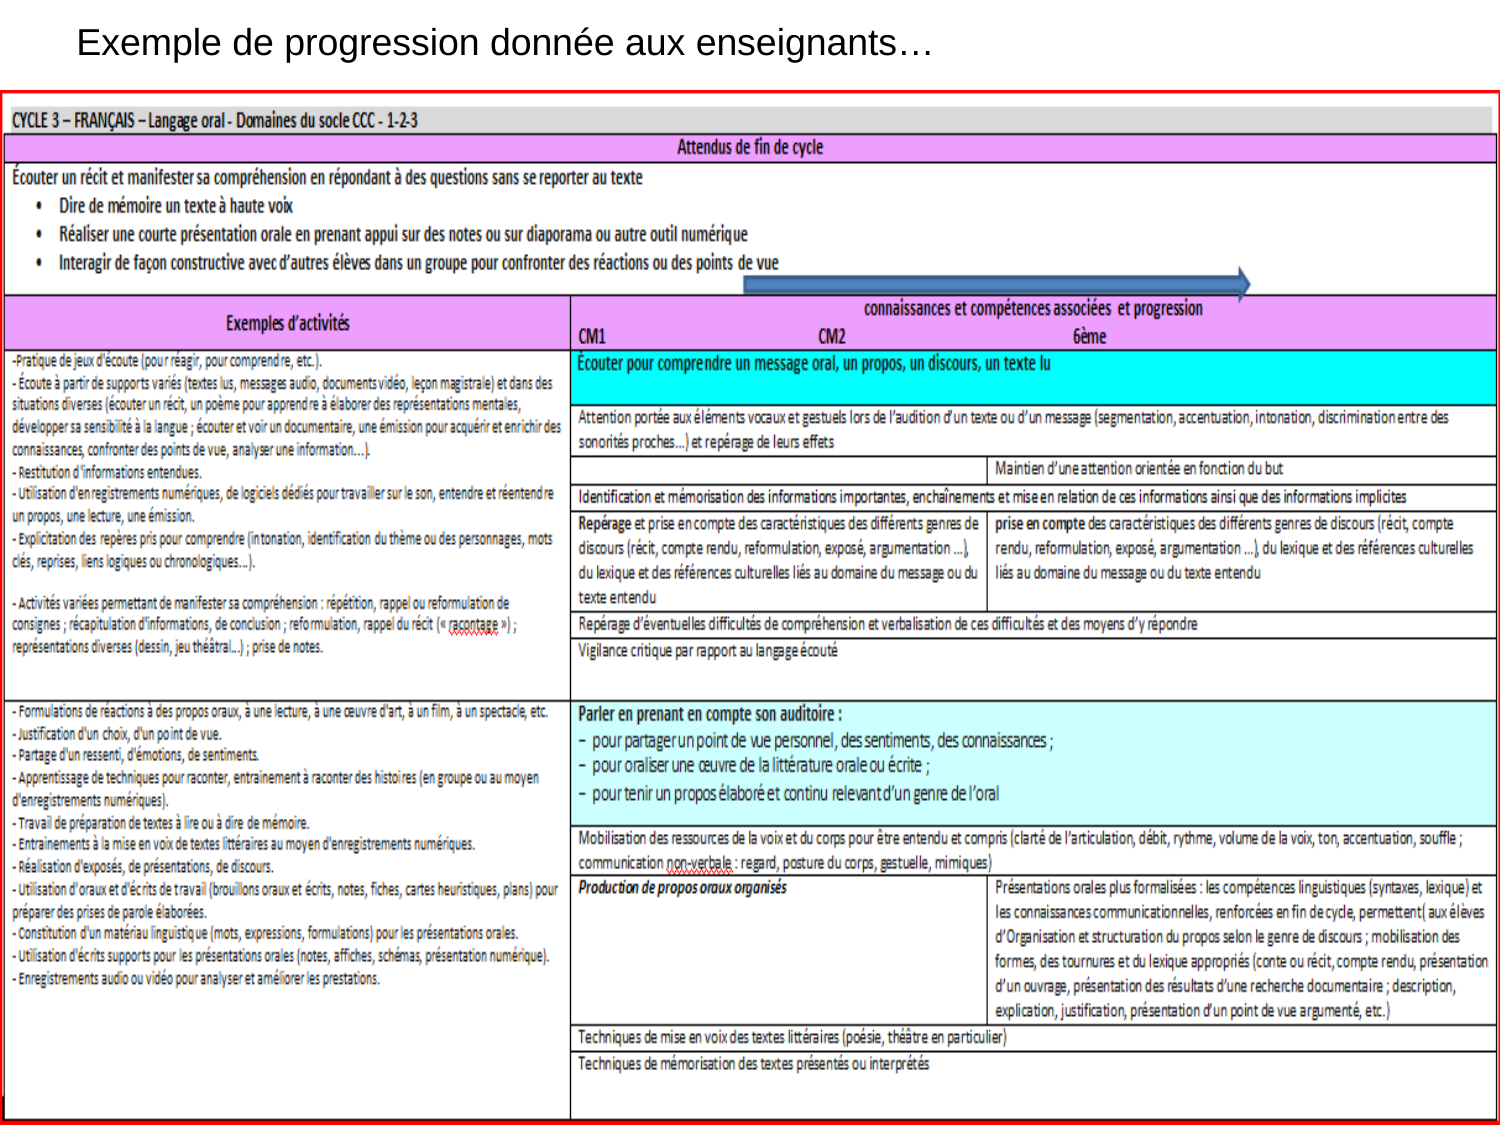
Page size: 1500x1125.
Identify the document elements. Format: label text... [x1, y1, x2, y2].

picture [0, 90, 1500, 1125]
text_box Exemple de progression donnée aux enseignants… [61, 10, 950, 72]
